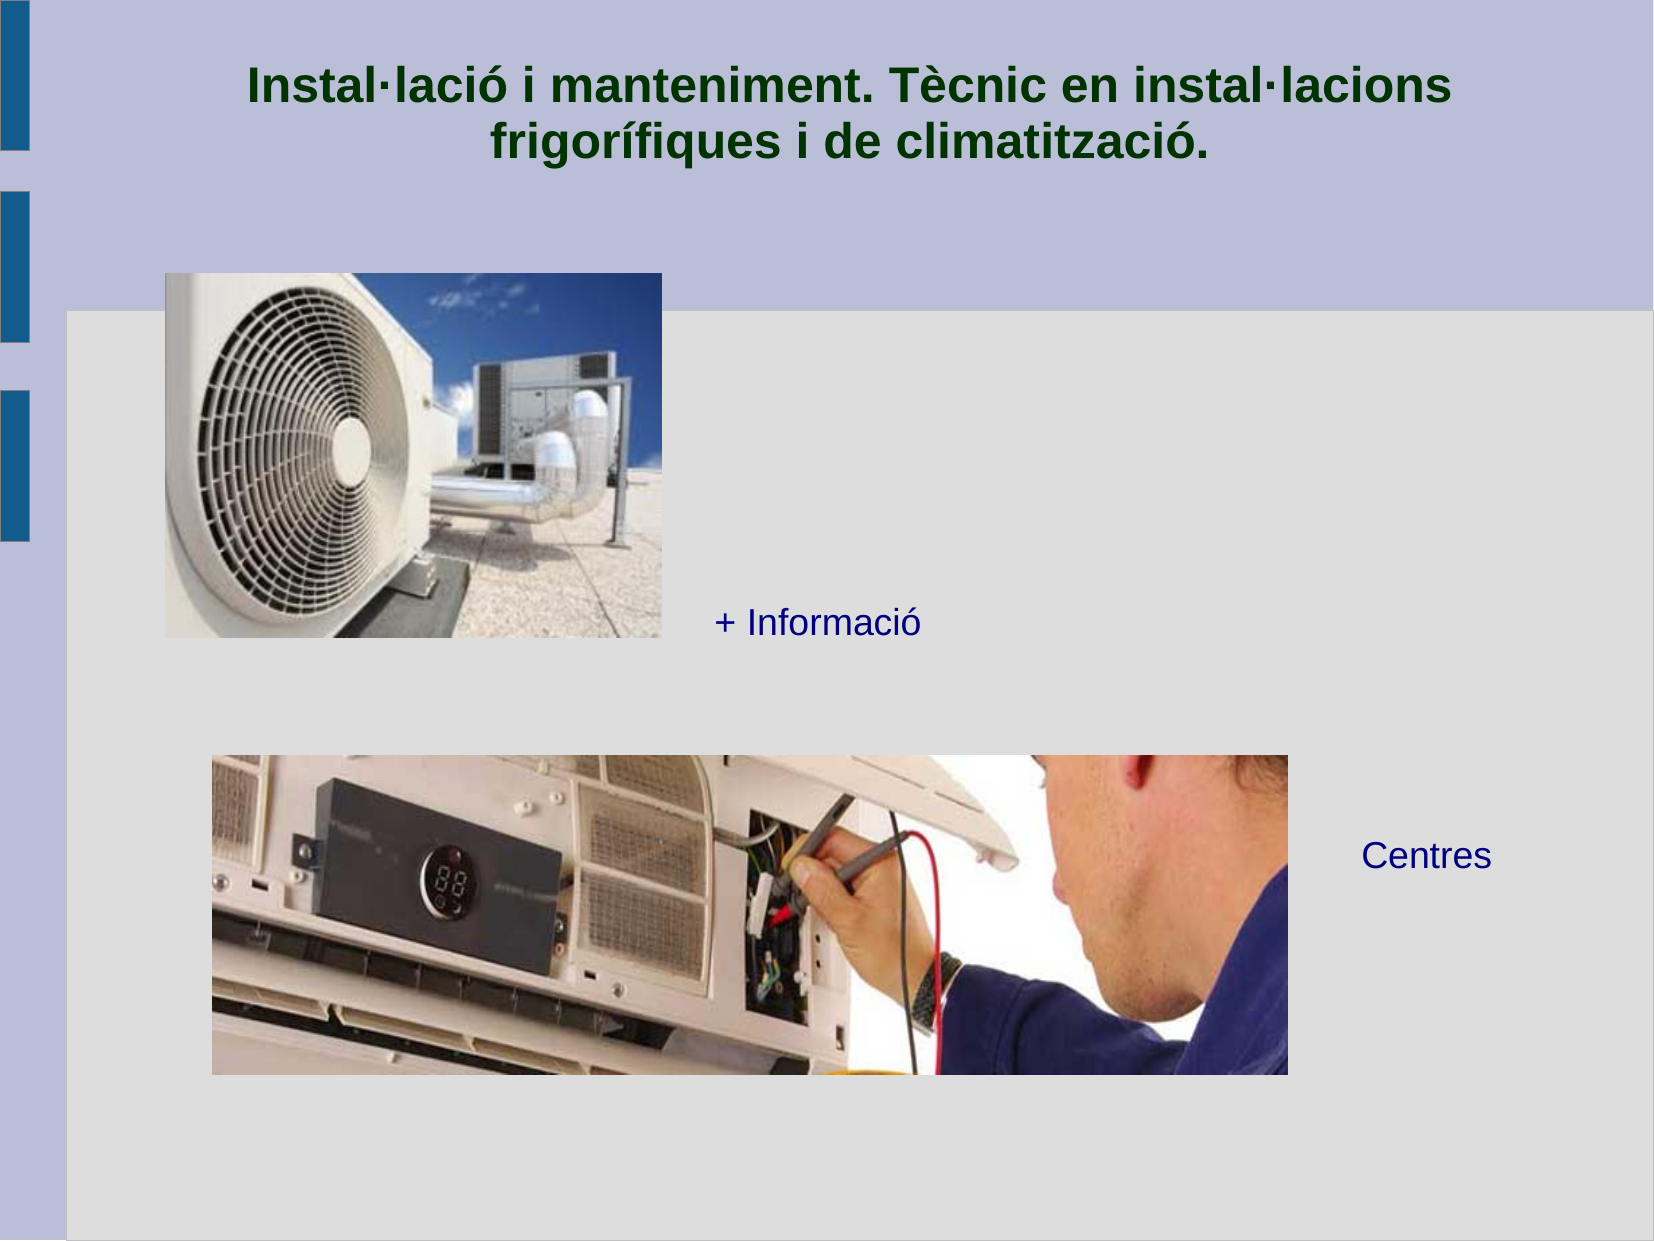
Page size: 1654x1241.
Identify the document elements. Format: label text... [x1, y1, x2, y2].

text_box Centres [1346, 827, 1535, 898]
text_box + Informació [699, 594, 964, 665]
picture [212, 755, 1288, 1075]
picture [165, 273, 662, 638]
title Instal·lació i manteniment. Tècnic en instal·lacions frigorífiques i de climatització. [141, 49, 1560, 178]
